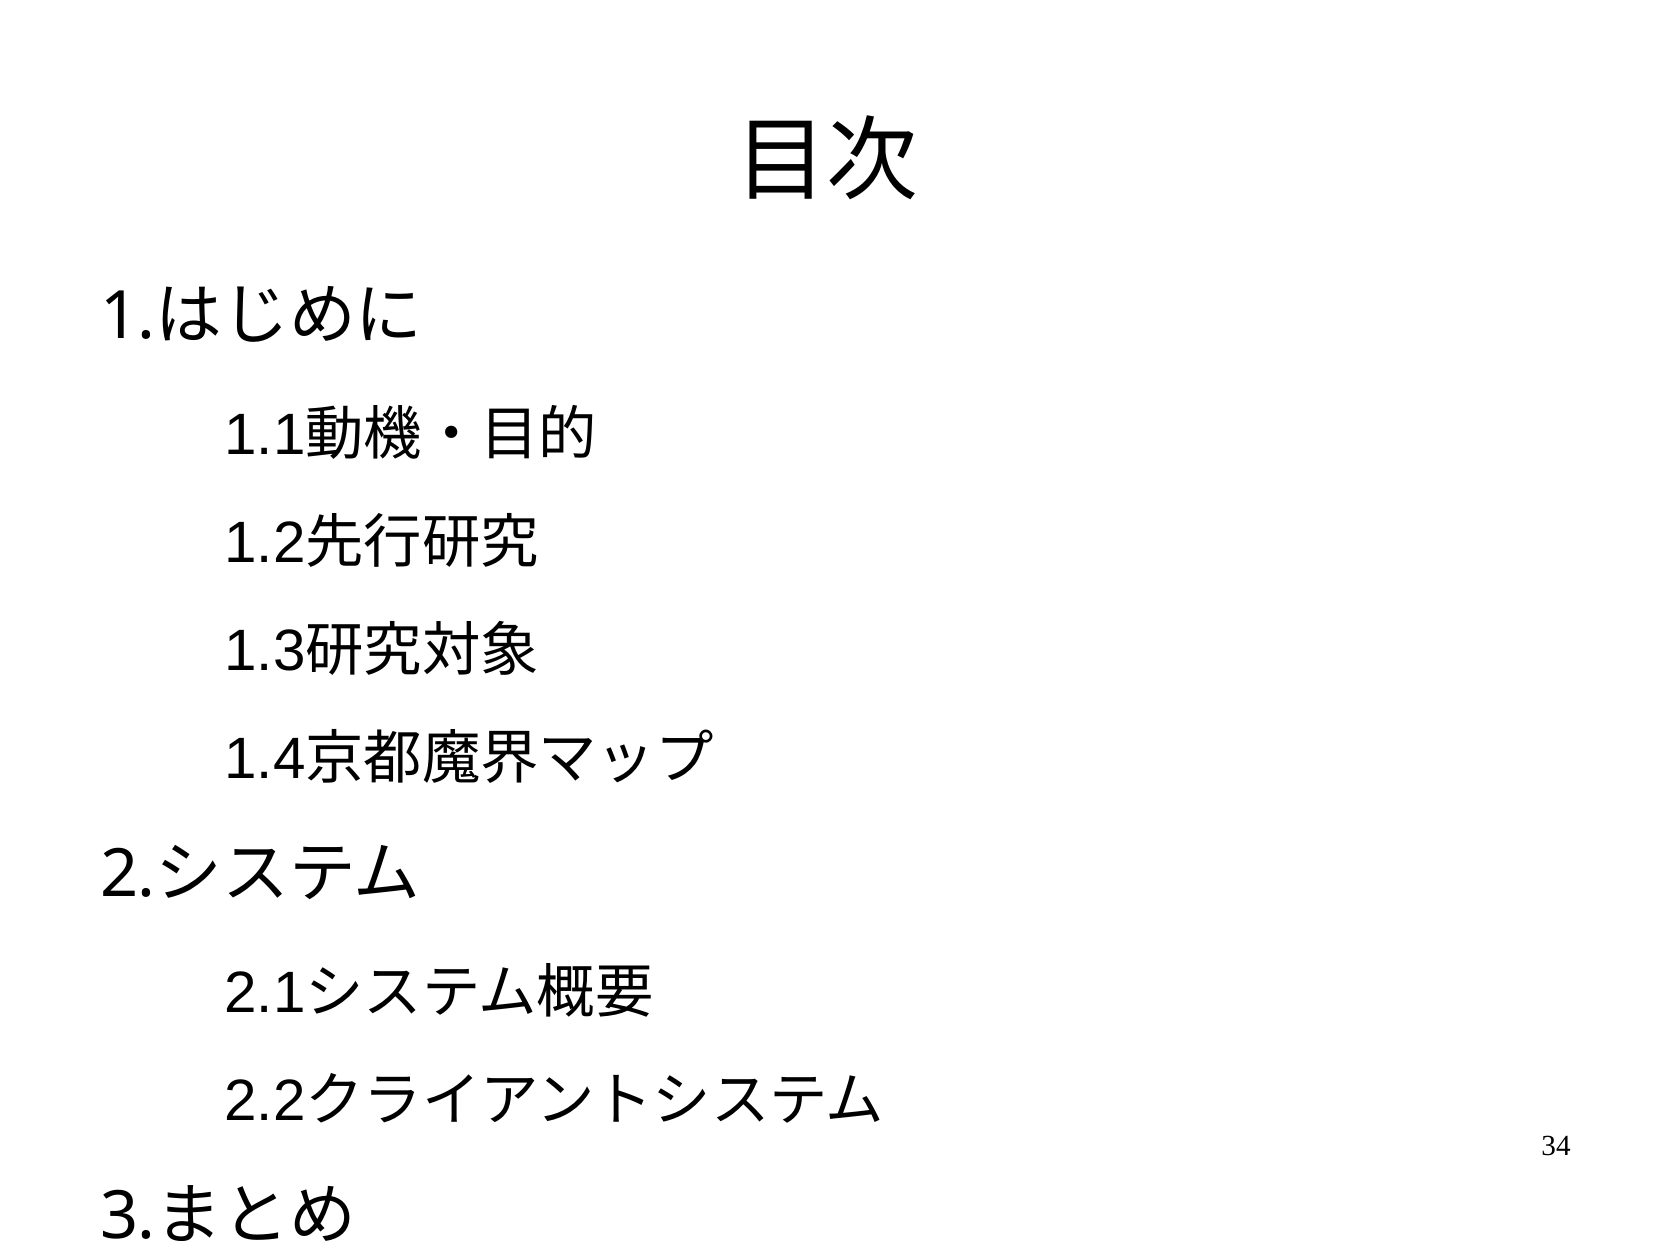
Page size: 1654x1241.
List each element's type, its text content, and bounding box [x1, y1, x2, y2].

title 目次 [82, 49, 1571, 257]
list はじめに 1.1動機・目的 1.2先行研究 1.3研究対象 1.4京都魔界マップ システム 2.1システム概要 2.2クライアントシステム まとめ 今後の課題 [82, 260, 1571, 1147]
